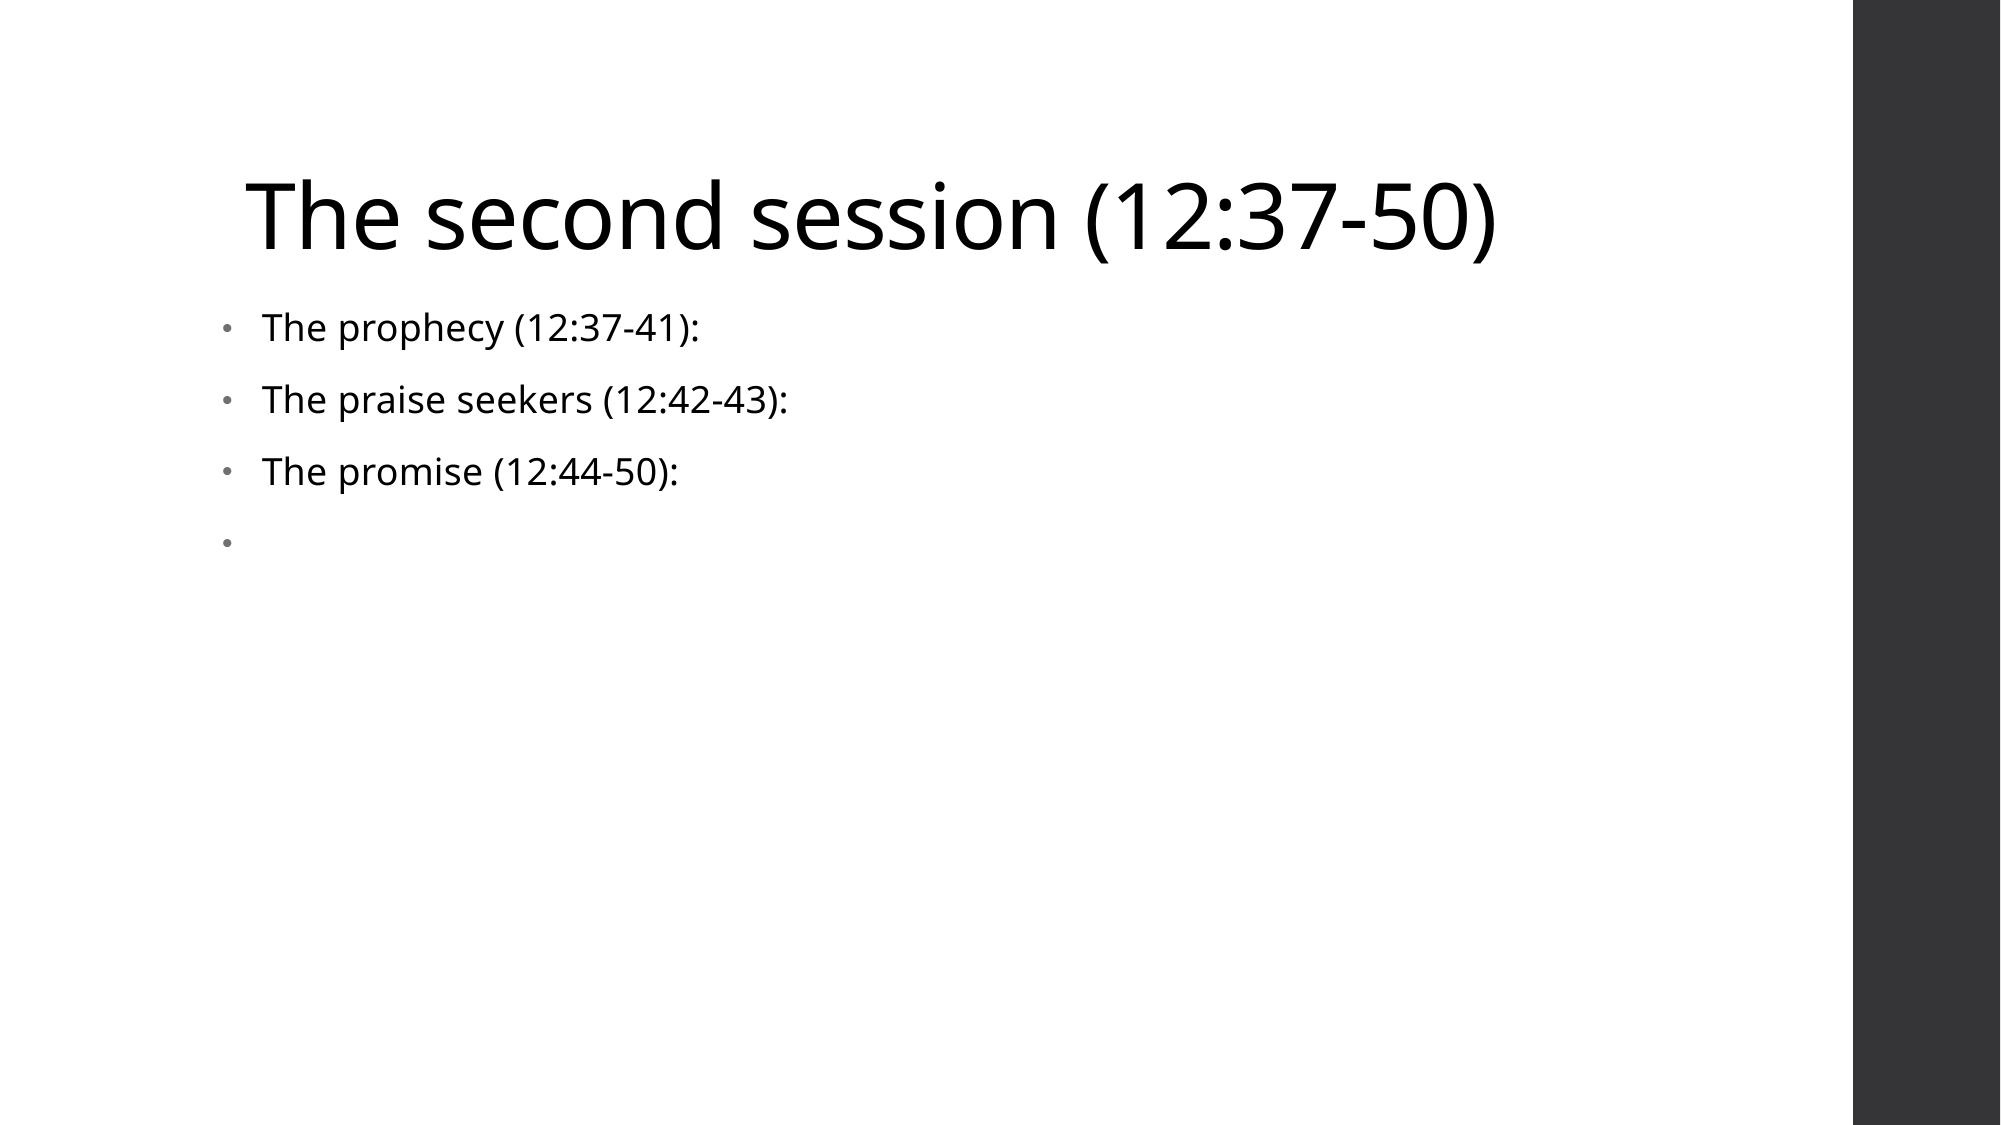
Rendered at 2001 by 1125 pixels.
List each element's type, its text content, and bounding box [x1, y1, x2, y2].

title The second session (12:37-50) [206, 60, 1797, 278]
list The prophecy (12:37-41): The praise seekers (12:42-43): The promise (12:44-50): [206, 299, 1617, 1014]
